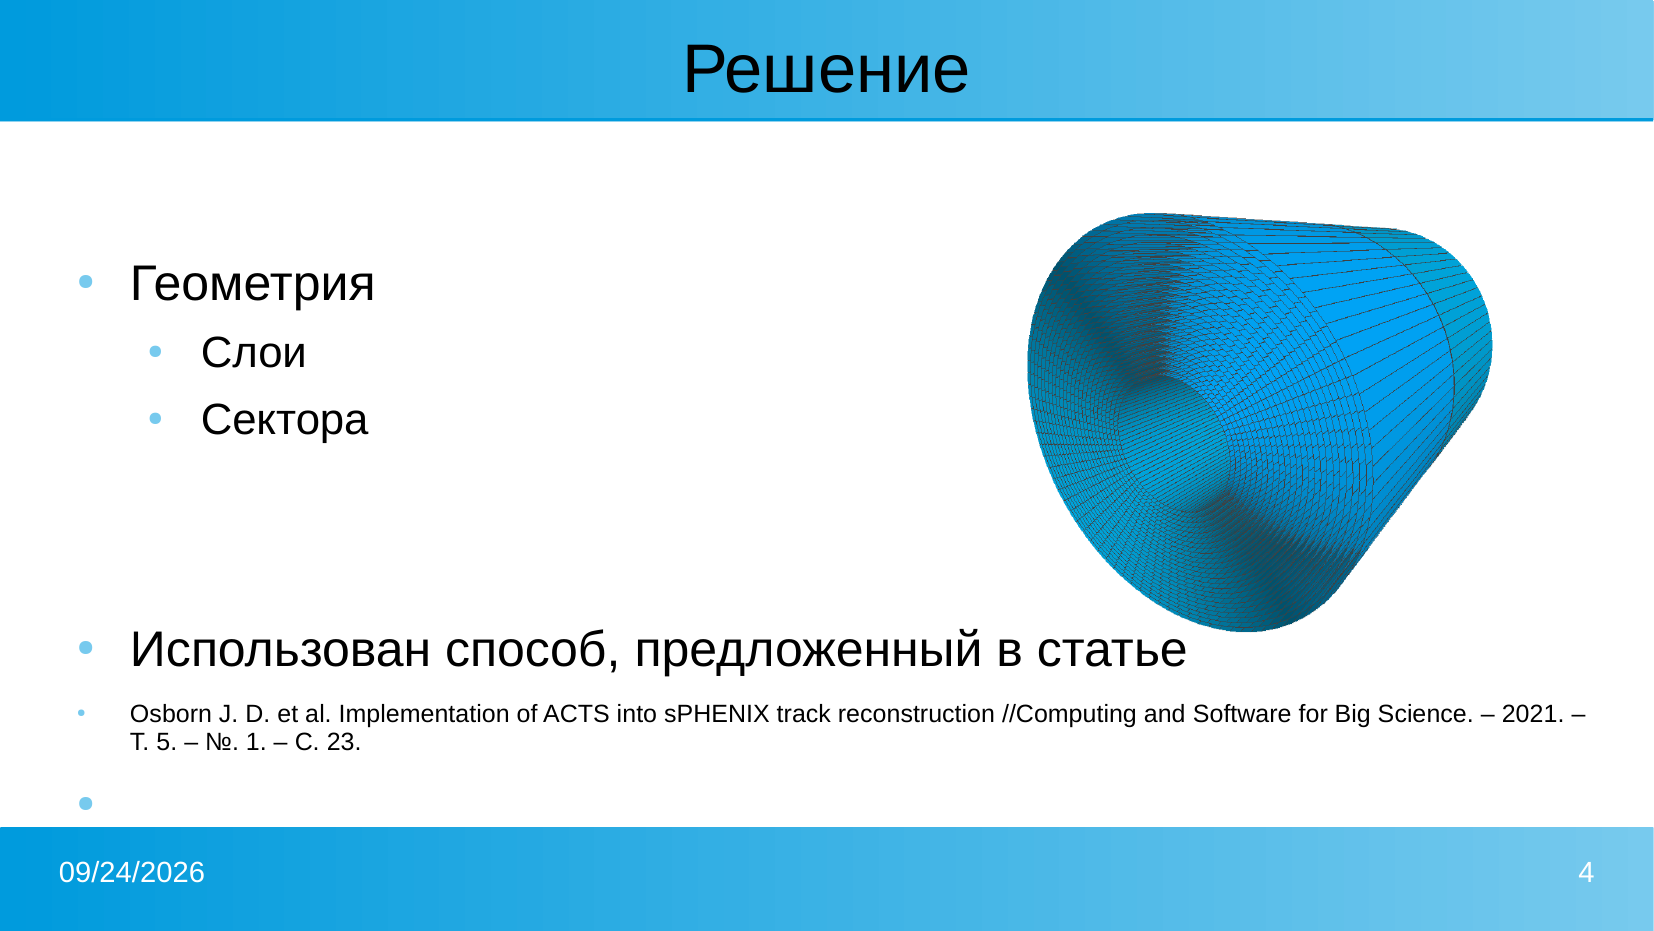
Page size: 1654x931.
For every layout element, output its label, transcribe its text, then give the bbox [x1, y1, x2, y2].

list Геометрия Слои Сектора Использован способ, предложенный в статье Osborn J. D. et al. Implementation of ACTS into sPHENIX track reconstruction //Computing and Software for Big Science. – 2021. – Т. 5. – №. 1. – С. 23. [59, 177, 1595, 768]
title Решение [59, 29, 1595, 108]
picture [1012, 194, 1501, 638]
